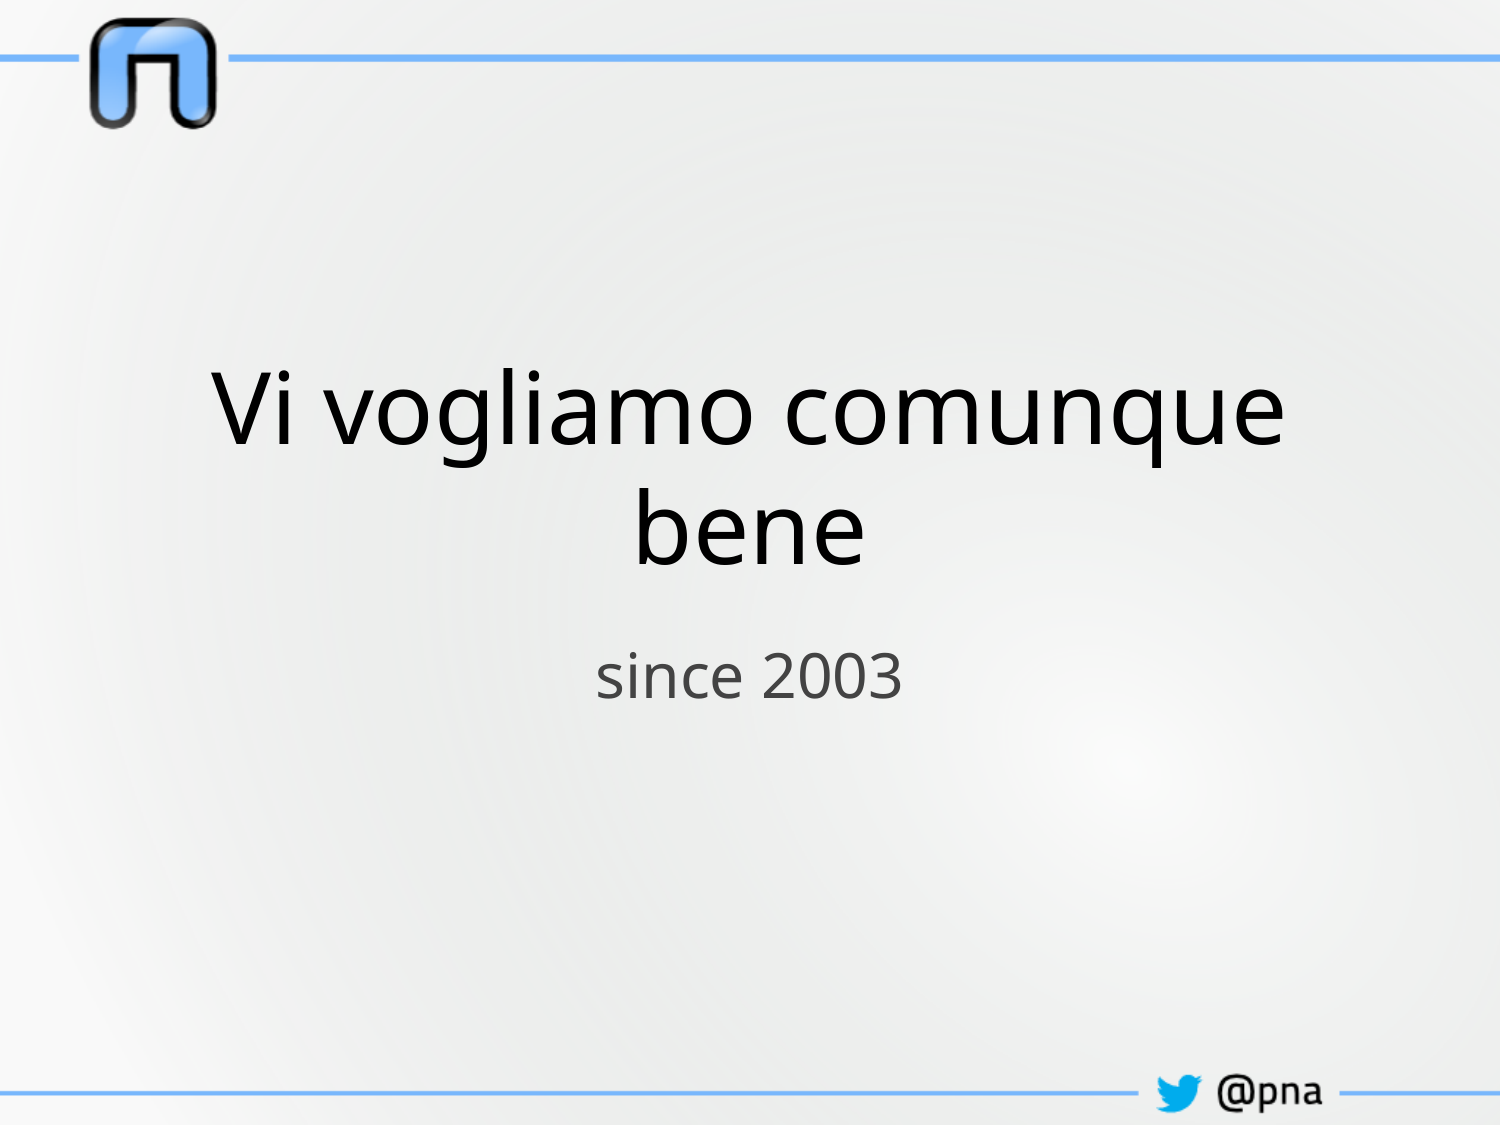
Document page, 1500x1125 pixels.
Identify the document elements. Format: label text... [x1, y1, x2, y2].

subtitle since 2003 [112, 621, 1388, 793]
picture [0, 0, 1500, 1125]
title Vi vogliamo comunque bene [112, 346, 1388, 600]
